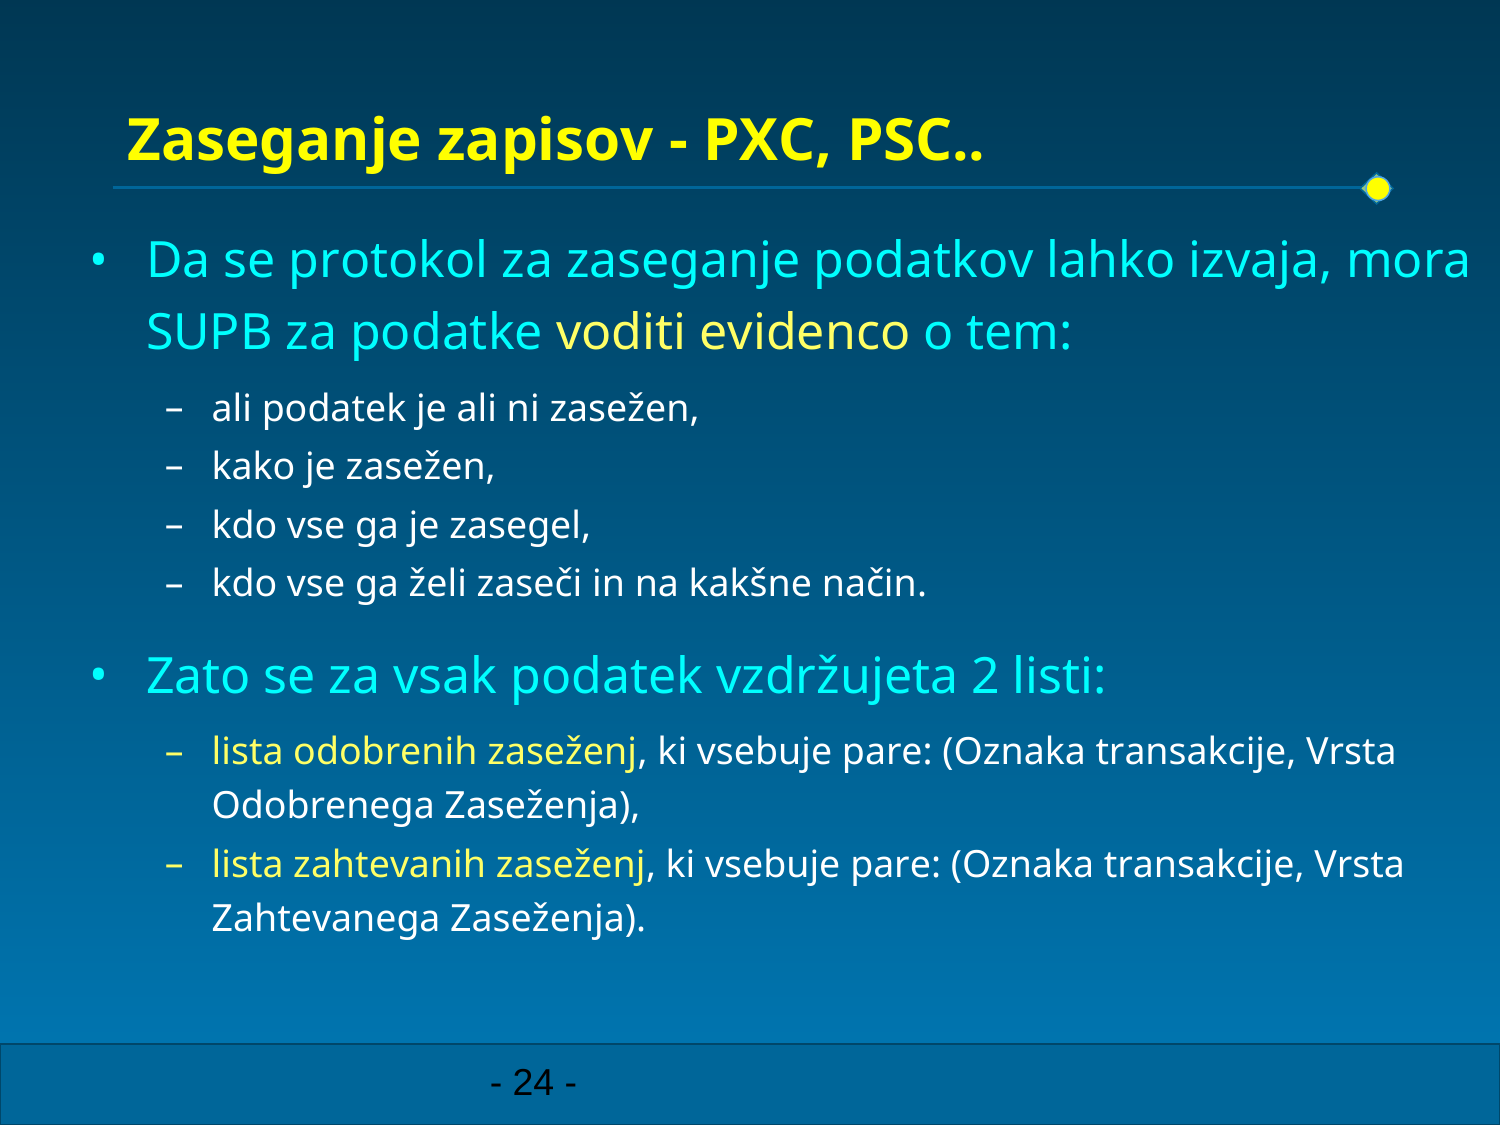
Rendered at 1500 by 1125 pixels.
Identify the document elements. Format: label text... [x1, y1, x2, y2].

list Da se protokol za zaseganje podatkov lahko izvaja, mora SUPB za podatke voditi evidenco o tem: ali podatek je ali ni zasežen, kako je zasežen, kdo vse ga je zasegel, kdo vse ga želi zaseči in na kakšne način. Zato se za vsak podatek vzdržujeta 2 listi: lista odobrenih zaseženj, ki vsebuje pare: (Oznaka transakcije, Vrsta Odobrenega Zaseženja), lista zahtevanih zaseženj, ki vsebuje pare: (Oznaka transakcije, Vrsta Zahtevanega Zaseženja). [75, 208, 1500, 1012]
title Zaseganje zapisov - PXC, PSC.. [112, 94, 1388, 181]
